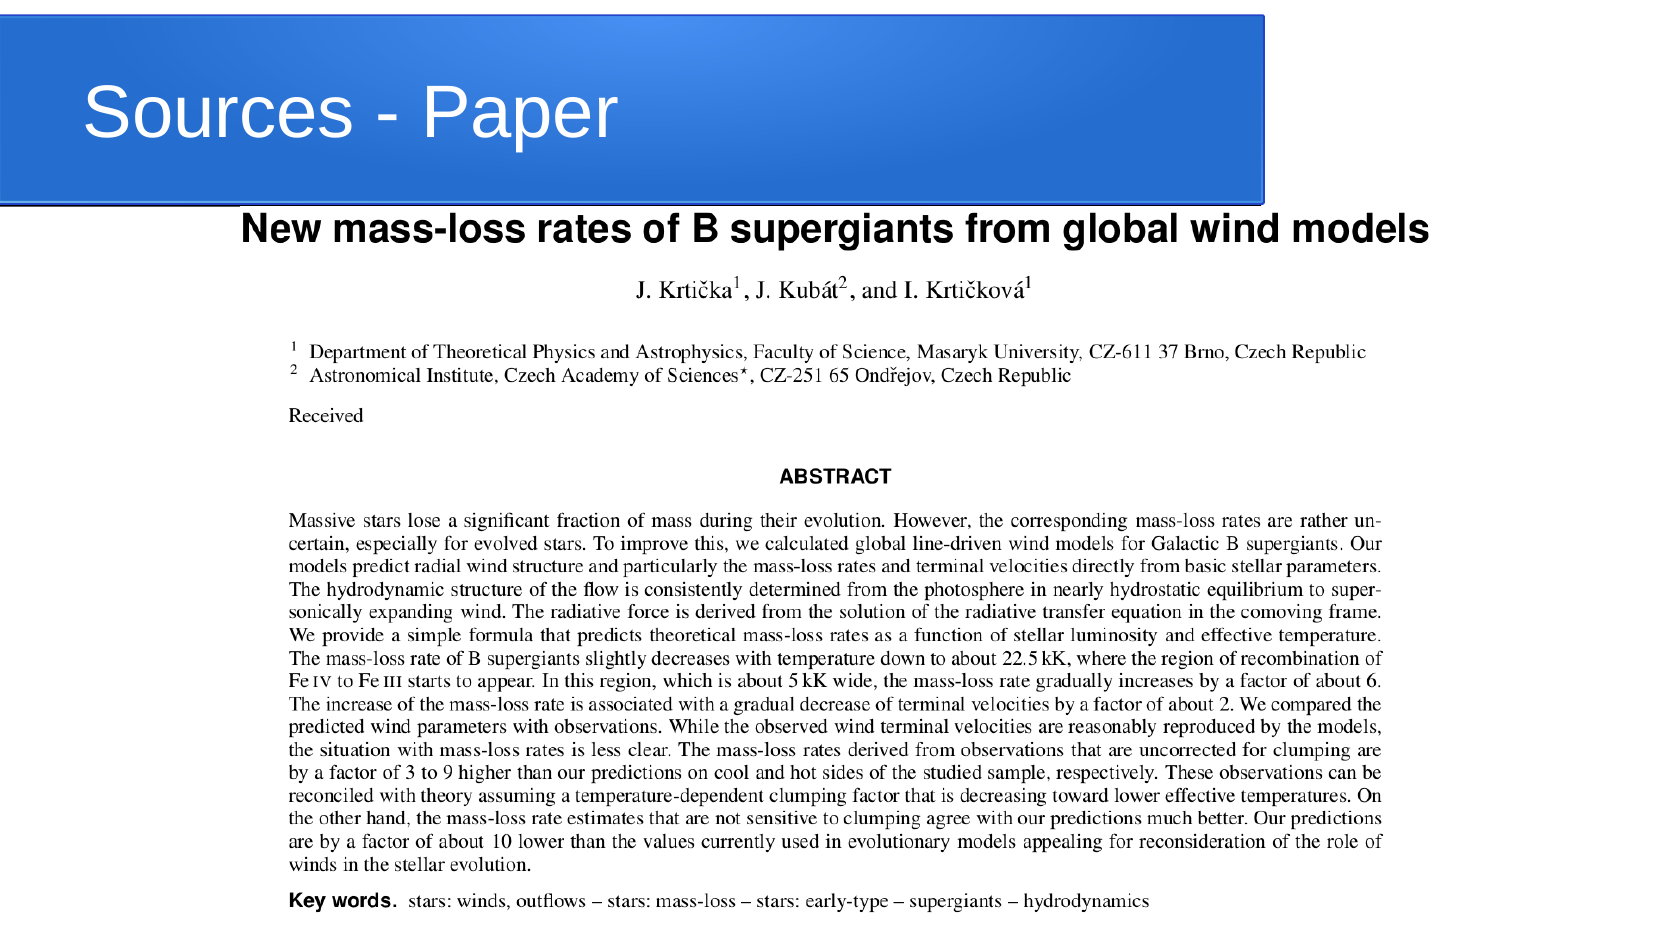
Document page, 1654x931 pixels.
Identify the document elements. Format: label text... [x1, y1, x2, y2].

picture [240, 206, 1441, 931]
title Sources - Paper [82, 35, 1235, 189]
